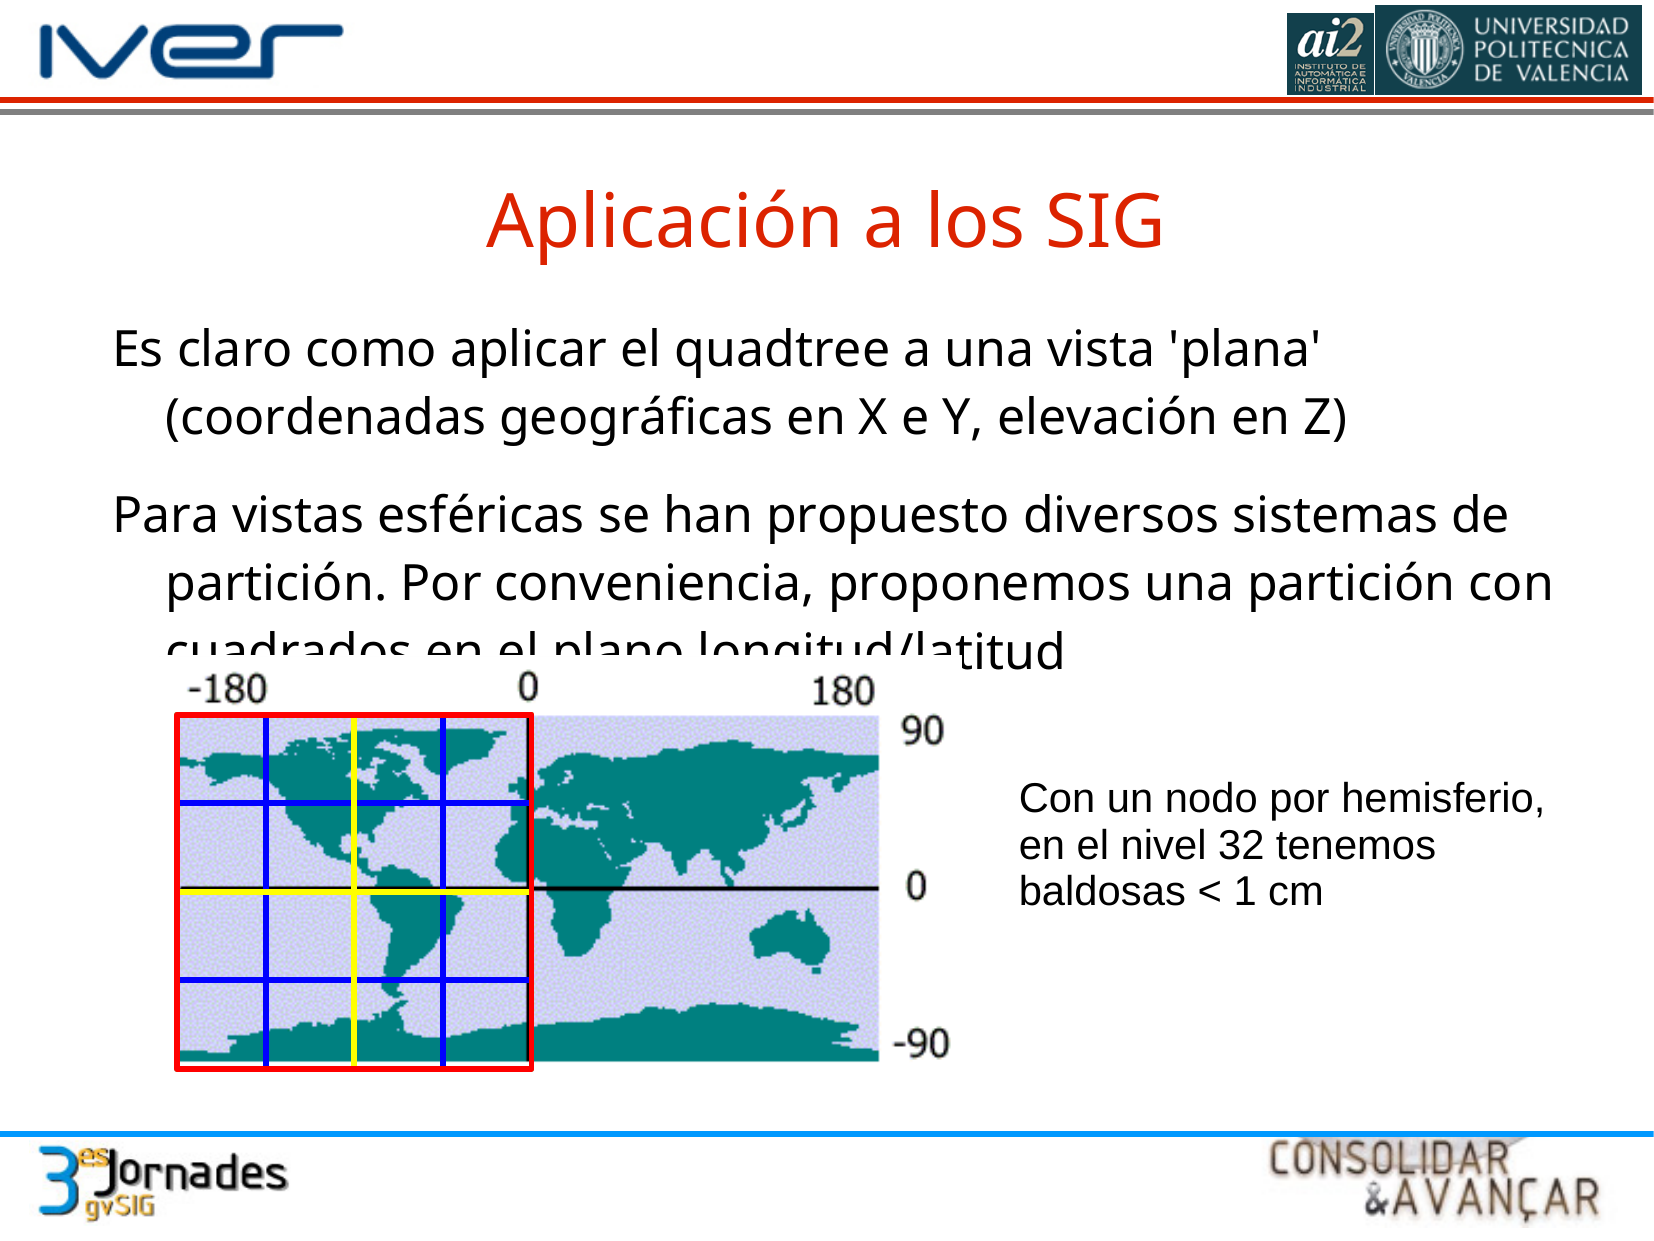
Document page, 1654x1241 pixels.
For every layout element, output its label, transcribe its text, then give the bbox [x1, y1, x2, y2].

picture [1287, 13, 1374, 95]
picture [29, 1139, 296, 1226]
text_box Con un nodo por hemisferio, en el nivel 32 tenemos baldosas < 1 cm [1003, 767, 1595, 923]
list Es claro como aplicar el quadtree a una vista 'plana' (coordenadas geográficas en X e Y, elevación en Z) Para vistas esféricas se han propuesto diversos sistemas de partición. Por conveniencia, proponemos una partición con cuadrados en el plano longitud/latitud [94, 312, 1577, 721]
title Aplicación a los SIG [82, 159, 1571, 278]
picture [159, 655, 962, 1084]
picture [1375, 5, 1642, 95]
picture [27, 15, 355, 89]
picture [1246, 1137, 1618, 1228]
